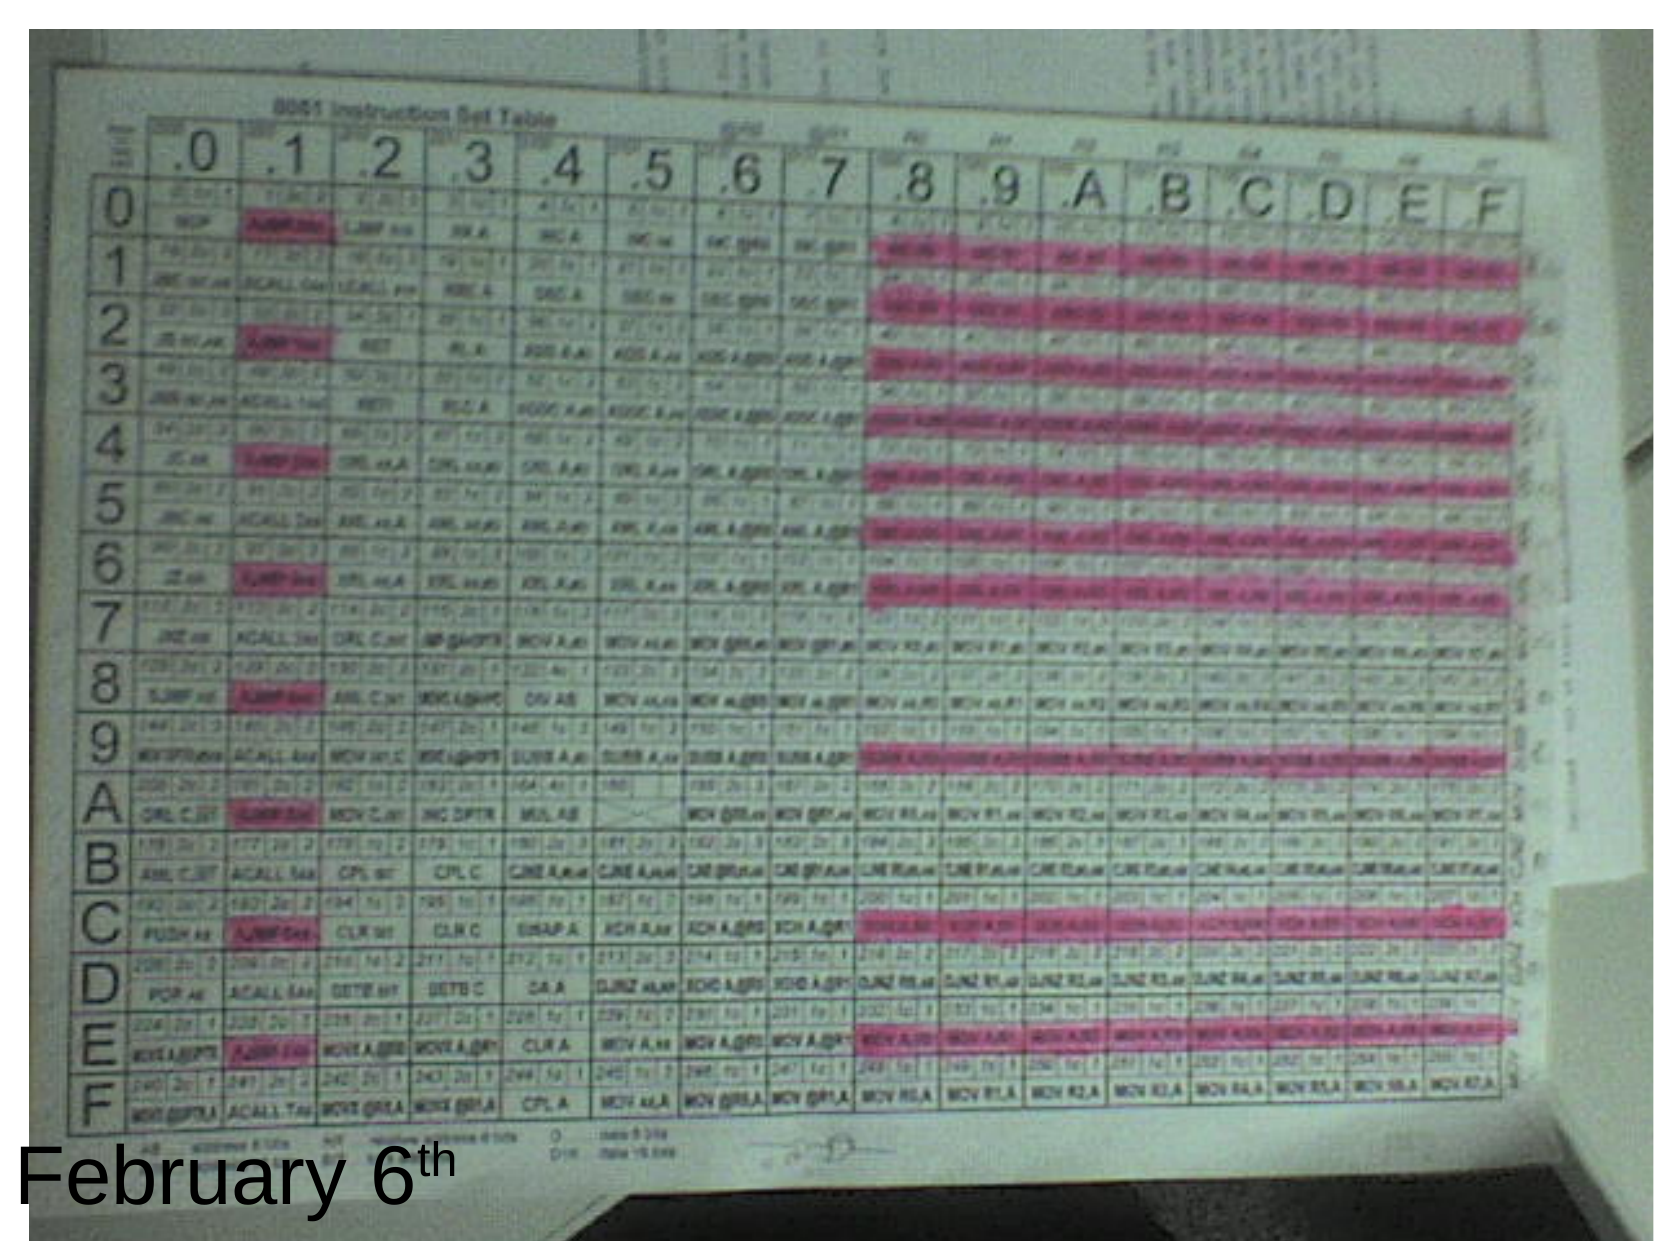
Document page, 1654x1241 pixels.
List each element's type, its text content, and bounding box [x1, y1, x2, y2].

picture [29, 29, 1654, 1241]
text_box February 6th [0, 1122, 474, 1234]
